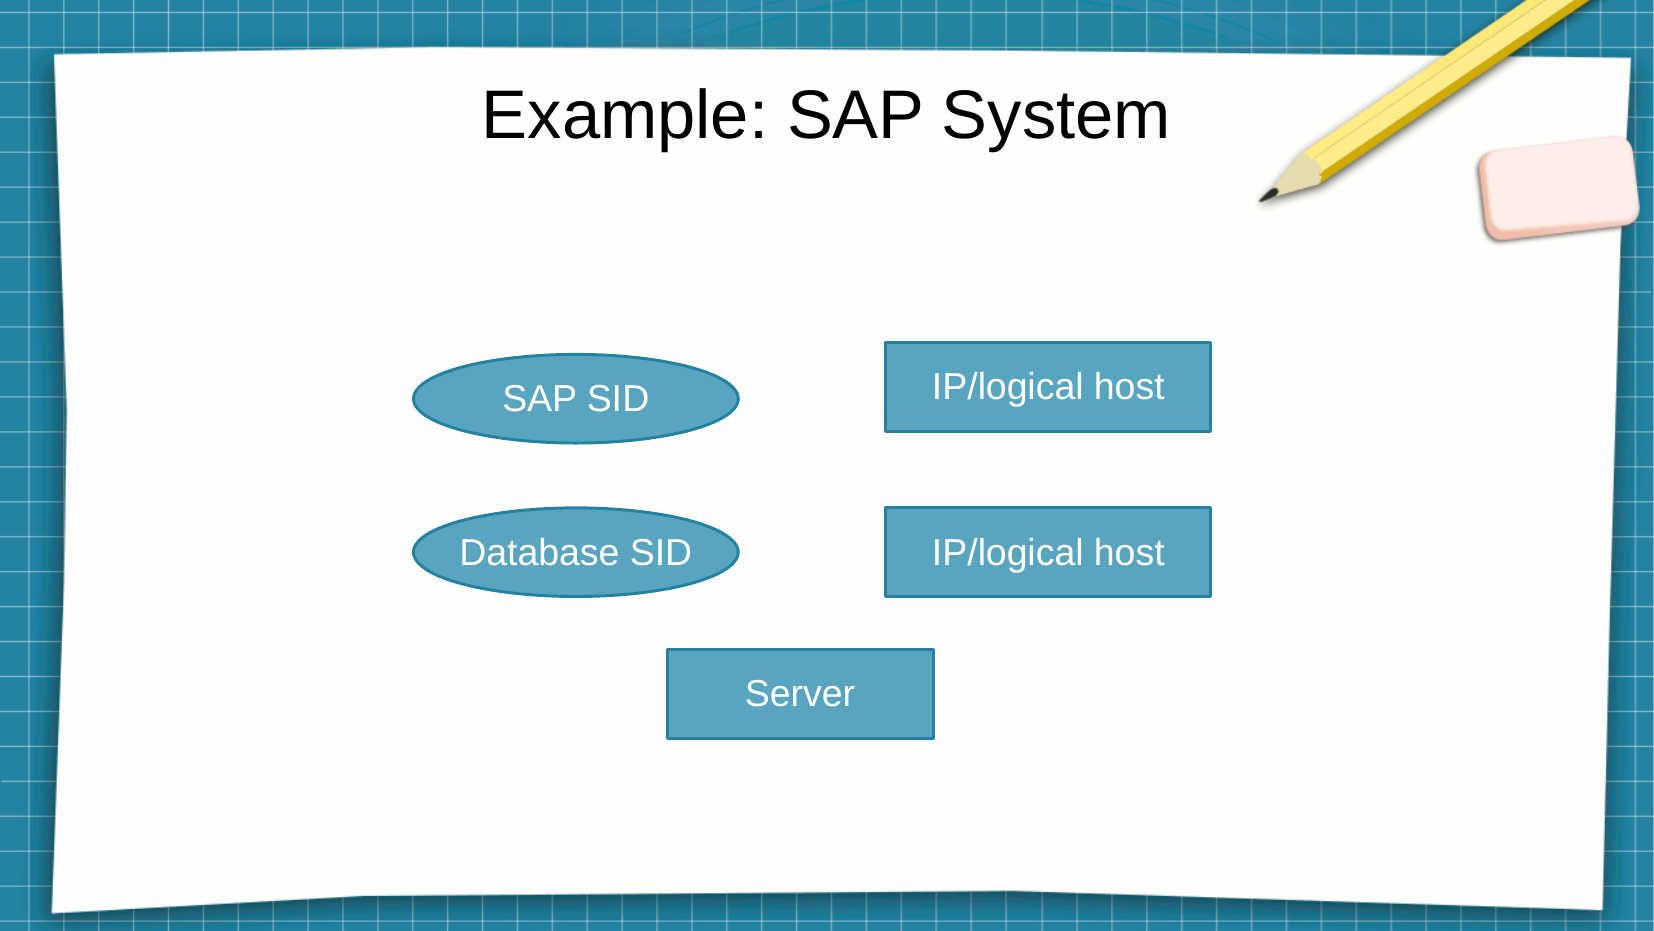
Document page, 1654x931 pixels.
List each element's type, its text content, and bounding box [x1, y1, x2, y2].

picture [0, 0, 1654, 931]
text_box IP/logical host [885, 342, 1211, 432]
title Example: SAP System [82, 37, 1571, 193]
text_box Database SID [413, 507, 739, 597]
text_box Server [667, 649, 934, 739]
text_box SAP SID [413, 354, 739, 444]
text_box IP/logical host [885, 507, 1211, 597]
